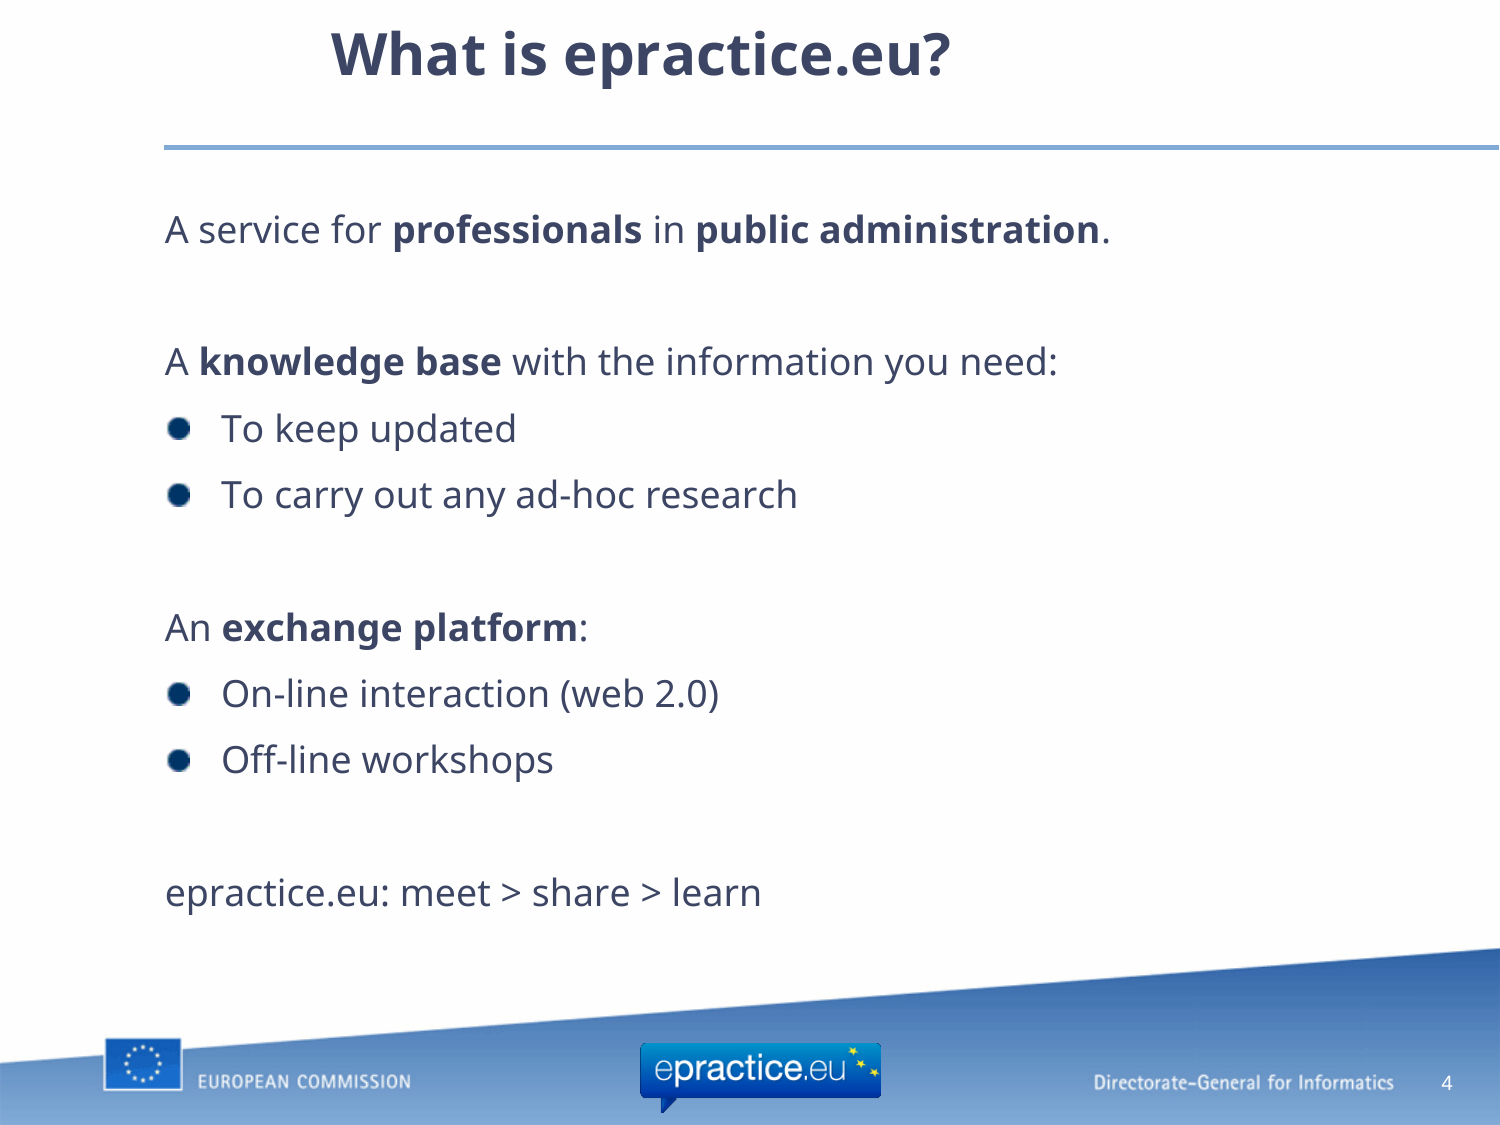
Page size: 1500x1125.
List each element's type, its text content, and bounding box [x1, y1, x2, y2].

title What is epractice.eu? [316, 21, 1447, 163]
picture [0, 0, 1500, 1125]
list A service for professionals in public administration. A knowledge base with the information you need: To keep updated To carry out any ad-hoc research An exchange platform: On-line interaction (web 2.0) Off-line workshops epractice.eu: meet > share > learn [150, 204, 1452, 929]
